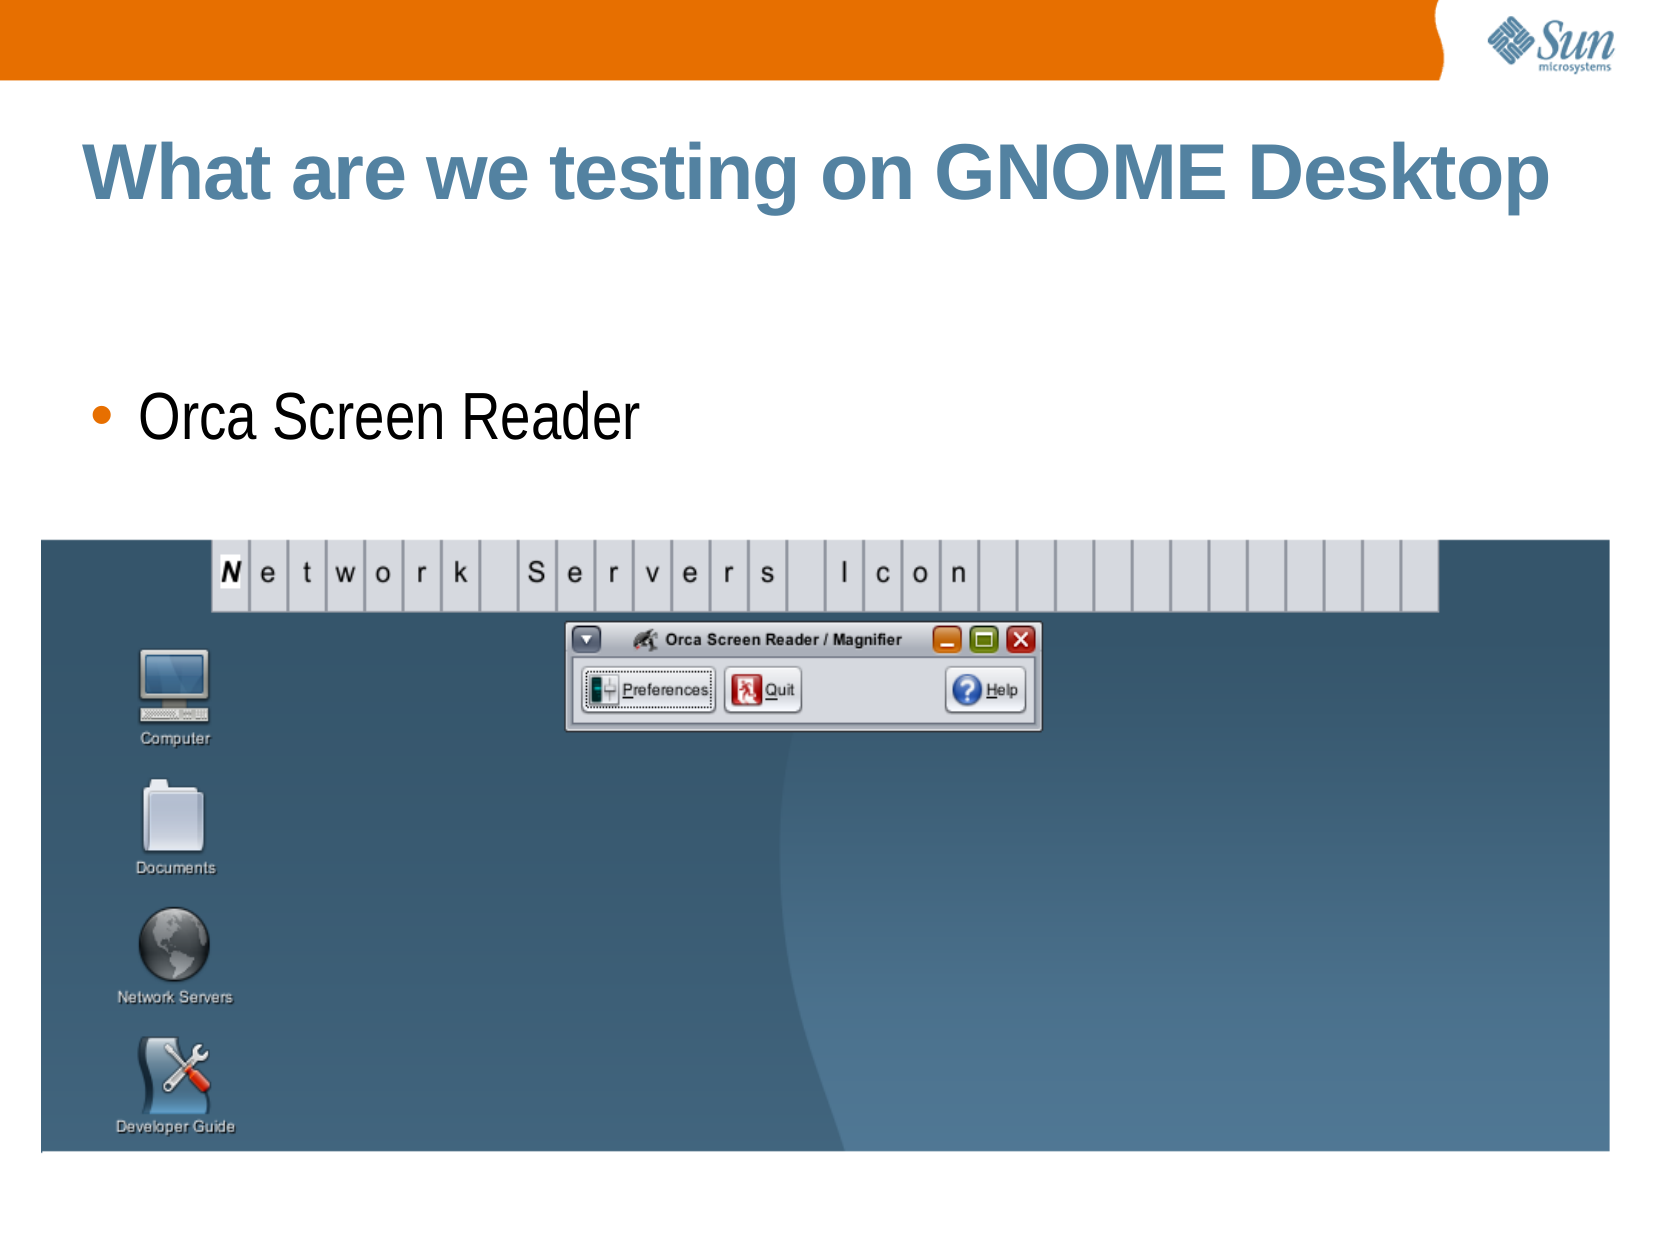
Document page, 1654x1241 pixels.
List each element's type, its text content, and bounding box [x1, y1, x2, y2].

list Orca Screen Reader [71, 283, 1545, 537]
title What are we testing on GNOME Desktop [82, 135, 1585, 321]
picture [41, 537, 1613, 1158]
picture [0, 0, 1654, 83]
